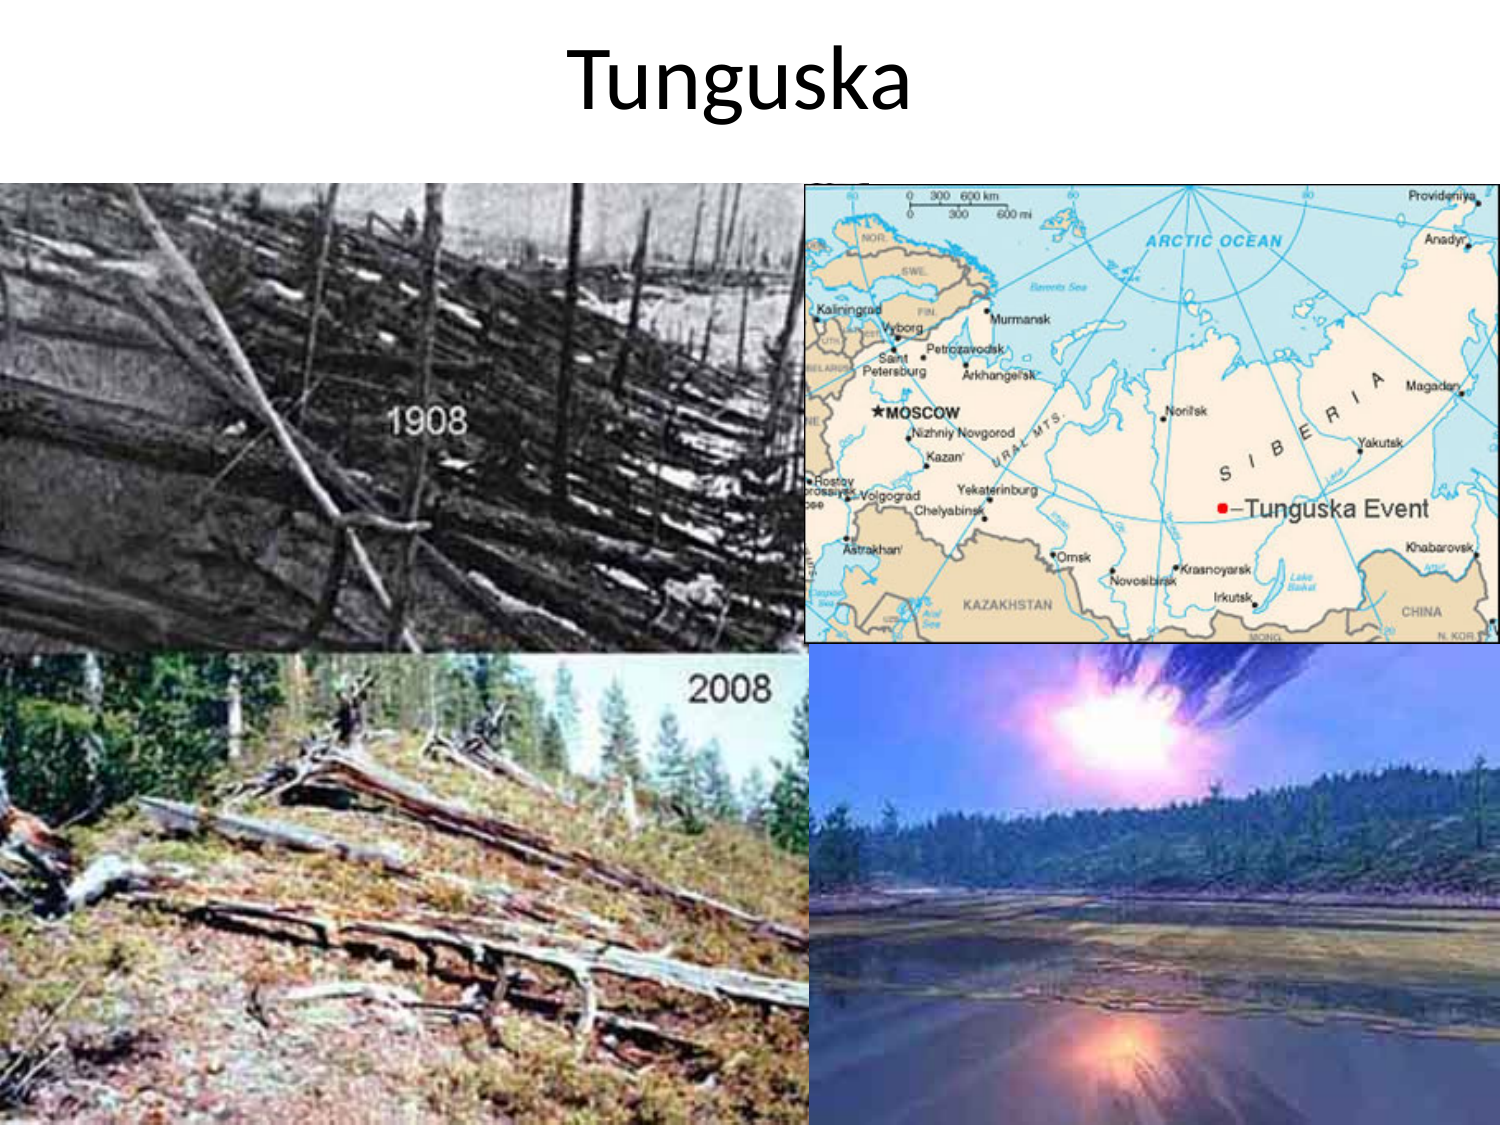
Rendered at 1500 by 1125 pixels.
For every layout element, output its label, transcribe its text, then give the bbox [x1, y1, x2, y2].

picture [0, 183, 1500, 1125]
title Tunguska [75, 0, 1425, 173]
